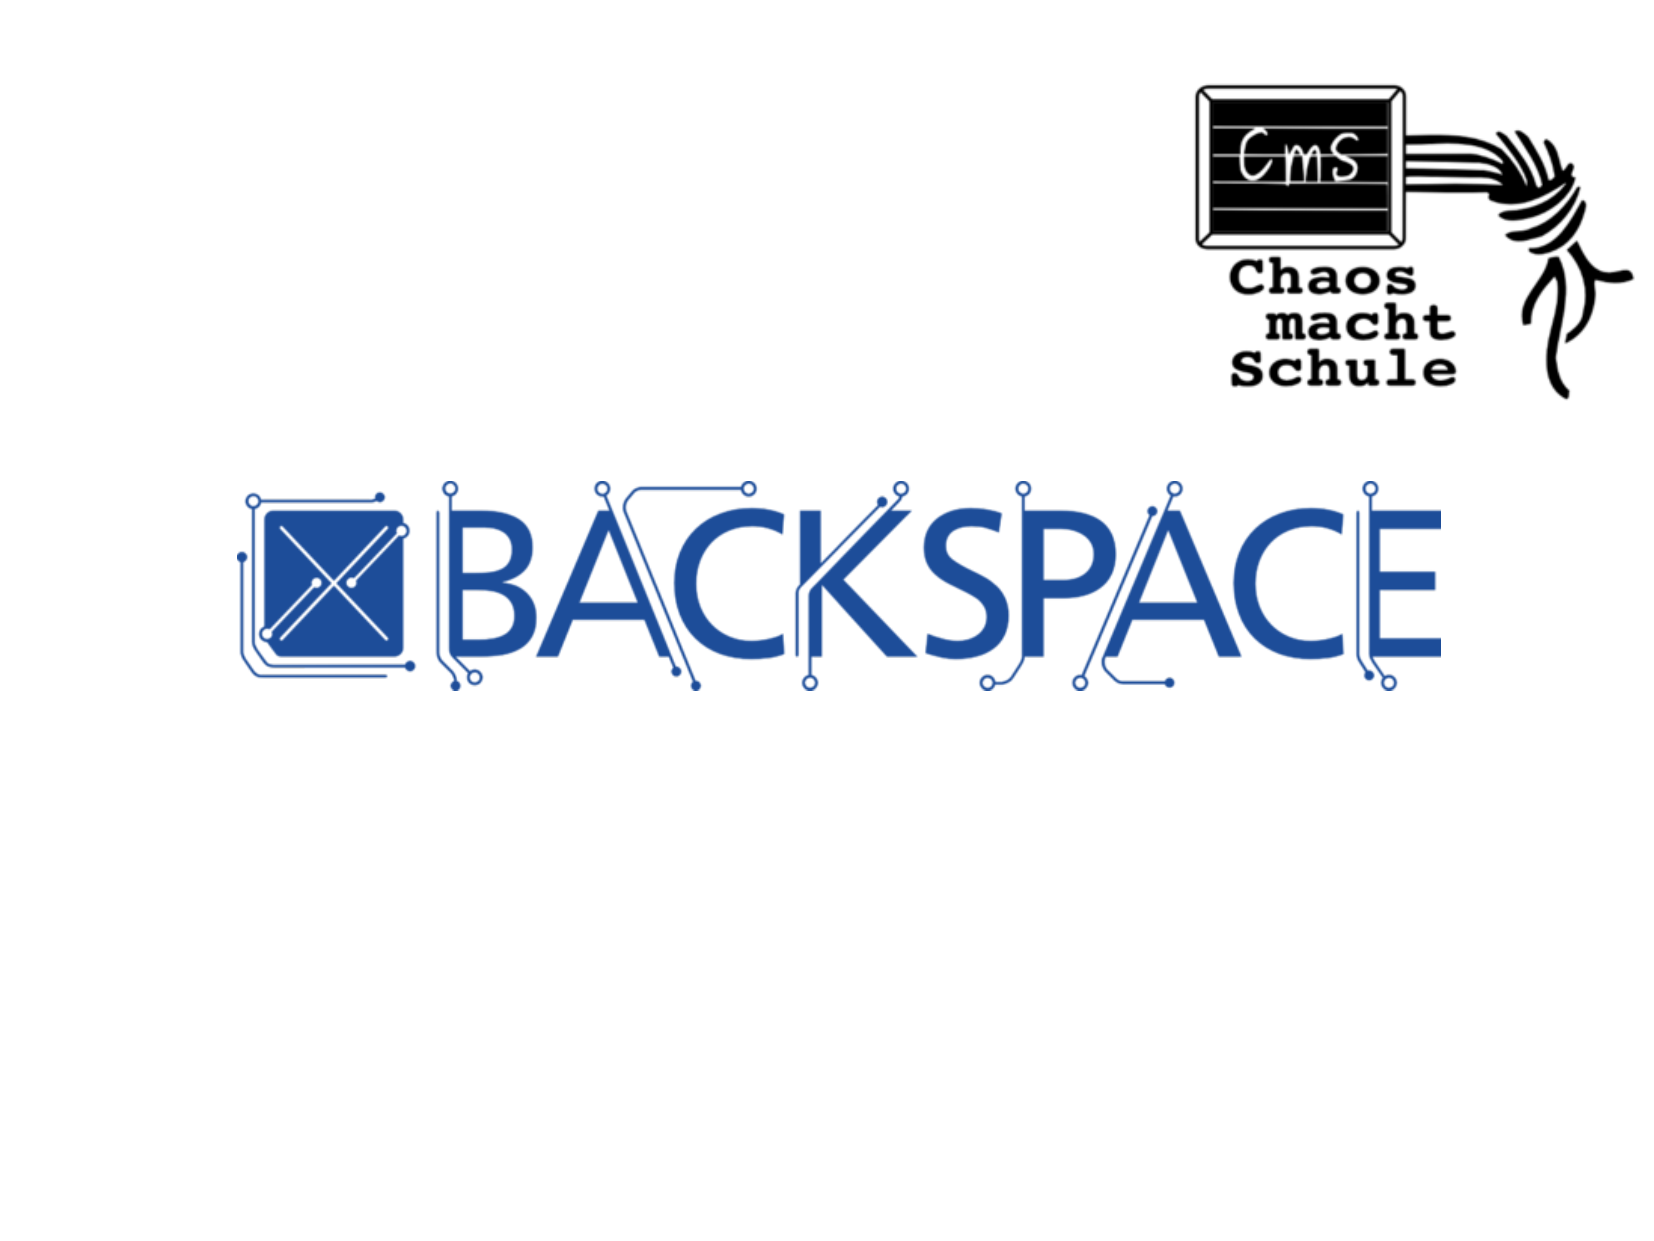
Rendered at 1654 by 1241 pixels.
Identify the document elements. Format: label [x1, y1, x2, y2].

picture [1181, 9, 1648, 476]
picture [237, 481, 1441, 691]
